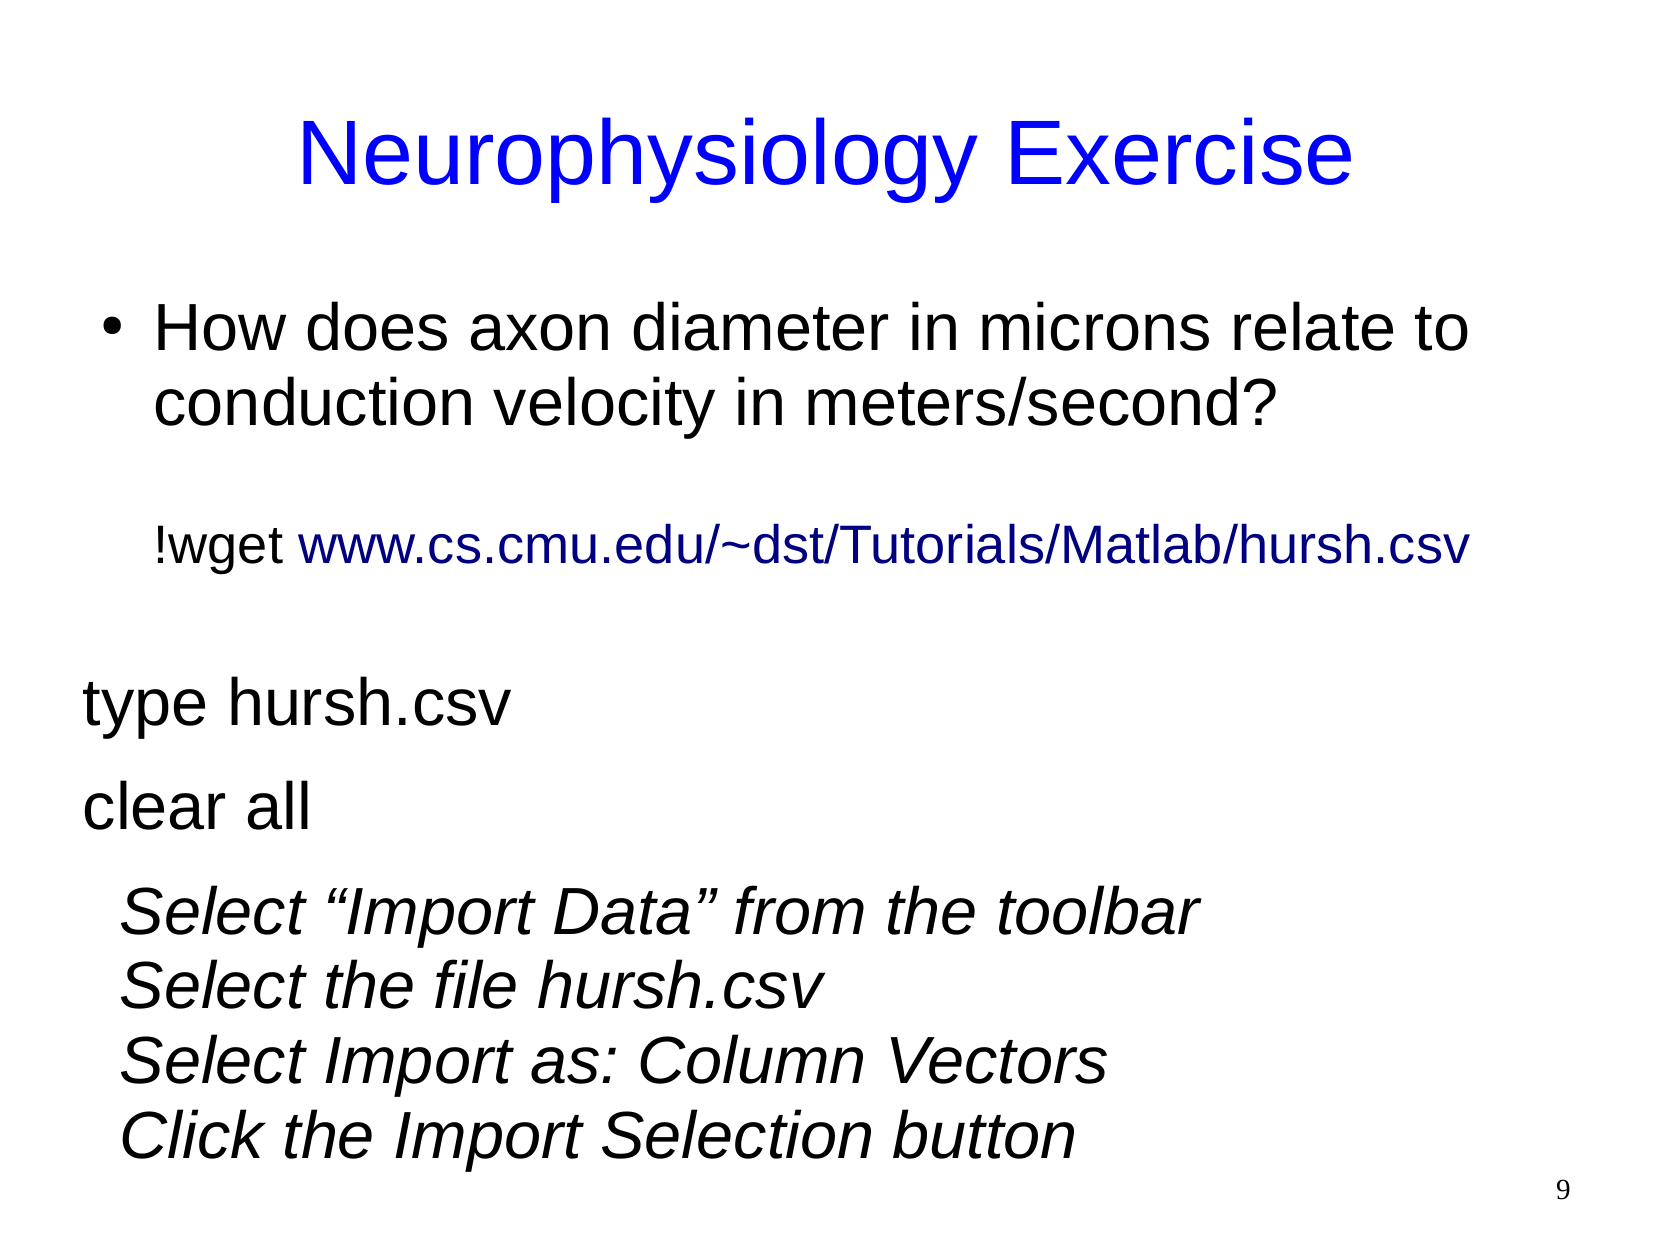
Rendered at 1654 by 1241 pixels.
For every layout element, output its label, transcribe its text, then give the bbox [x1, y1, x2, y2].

title Neurophysiology Exercise [82, 56, 1571, 250]
list How does axon diameter in microns relate to conduction velocity in meters/second? !wget www.cs.cmu.edu/~dst/Tutorials/Matlab/hursh.csv type hursh.csv clear all Select “Import Data” from the toolbar Select the file hursh.csv Select Import as: Column Vectors Click the Import Selection button [82, 290, 1571, 1174]
